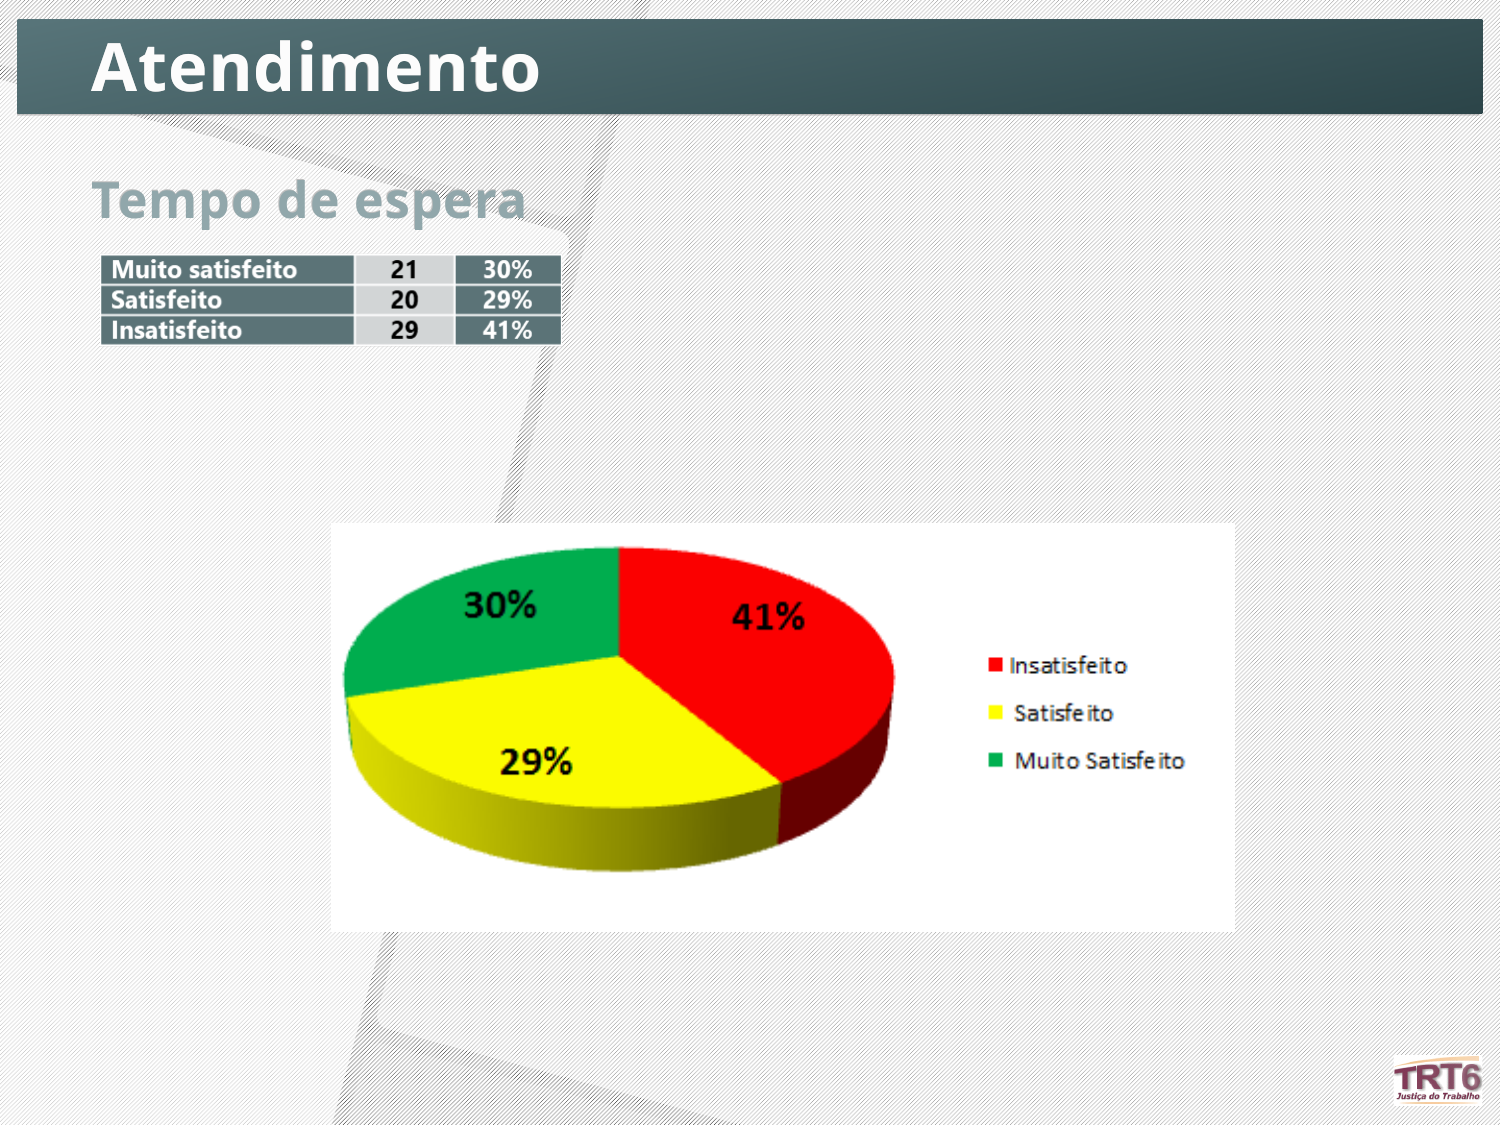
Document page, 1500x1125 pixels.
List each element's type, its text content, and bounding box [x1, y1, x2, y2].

text_box Atendimento [77, 18, 1270, 113]
text_box [18, 19, 1482, 114]
picture [331, 523, 1235, 932]
picture [1393, 1055, 1483, 1106]
picture [100, 246, 562, 361]
text_box Tempo de espera [77, 161, 1447, 236]
